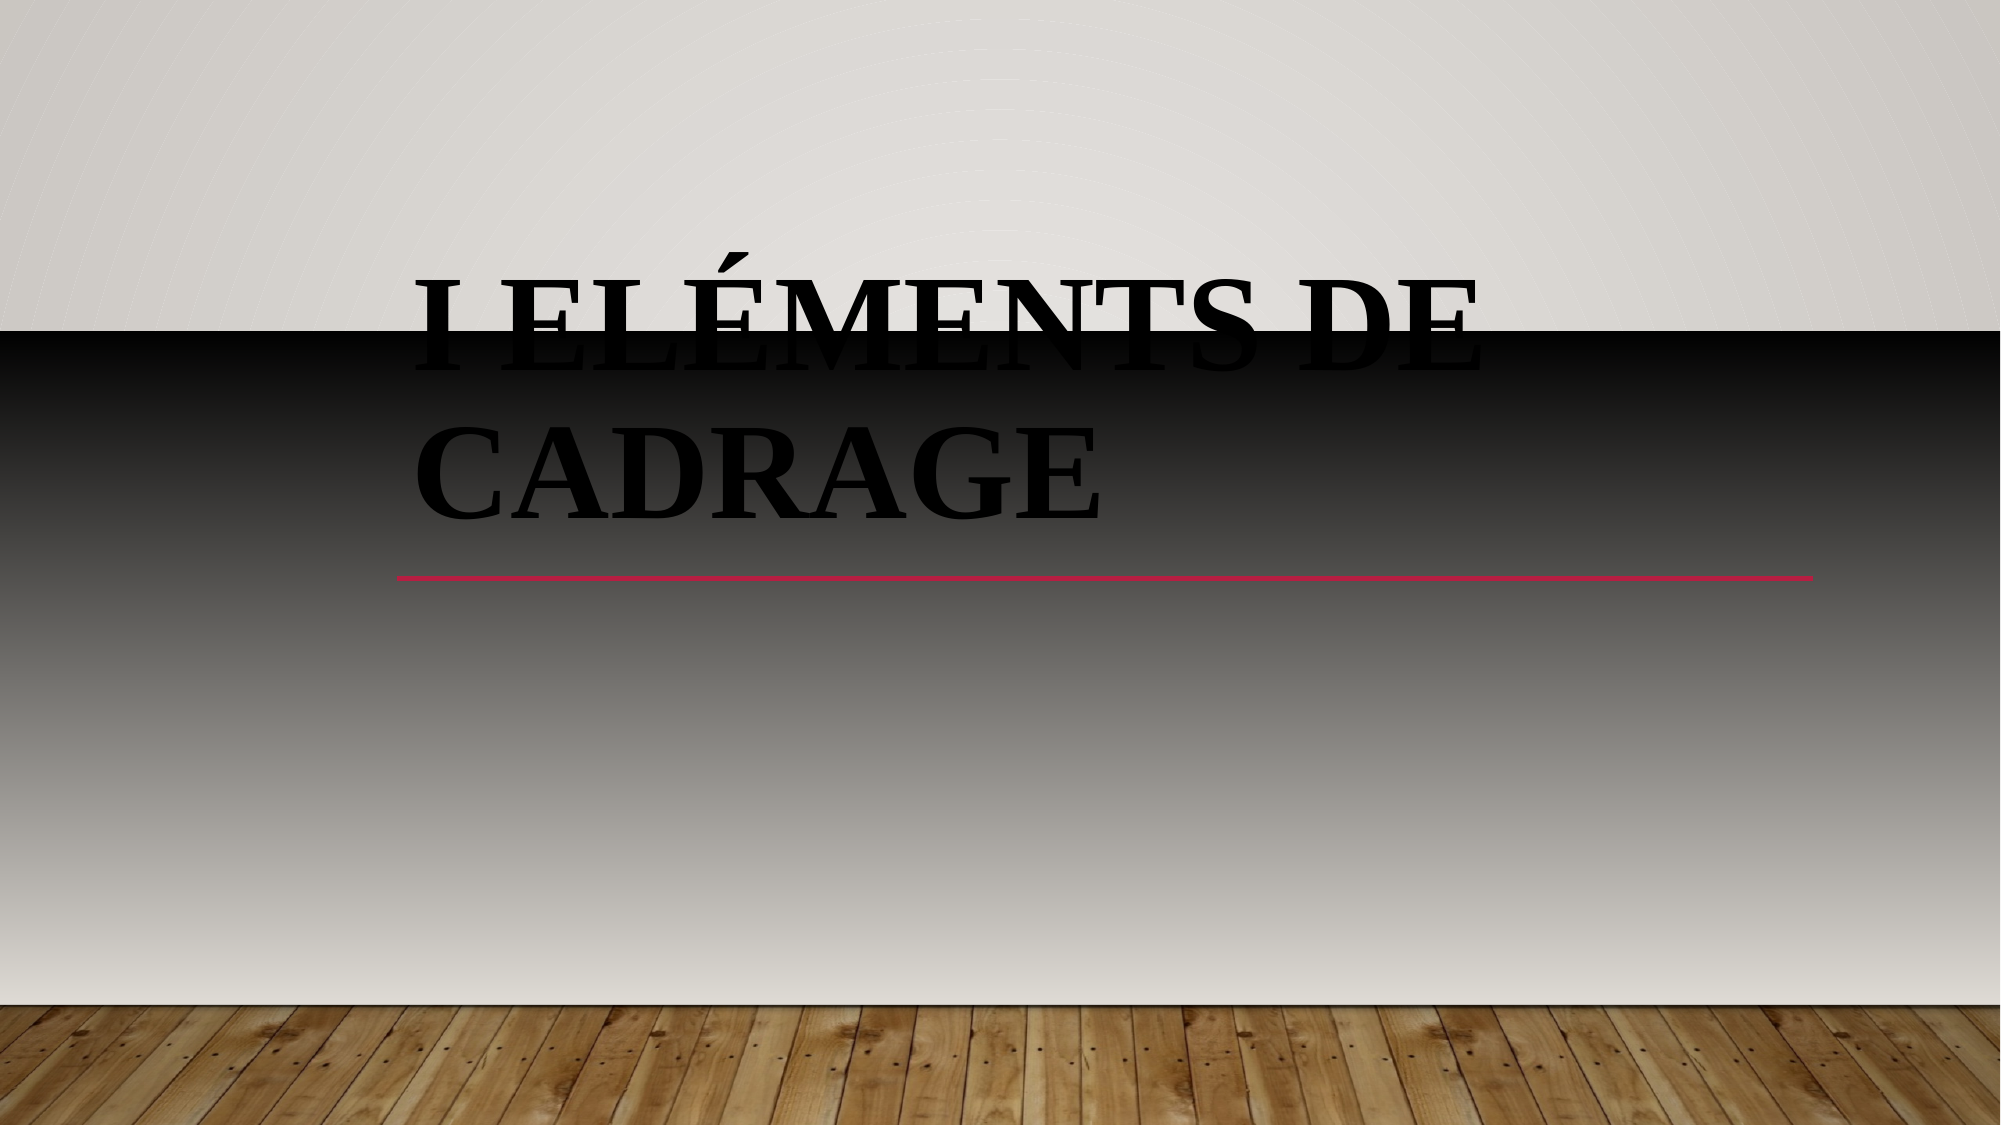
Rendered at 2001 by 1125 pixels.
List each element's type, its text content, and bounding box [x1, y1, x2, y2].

title I Eléments de cadrage [396, 131, 1814, 549]
